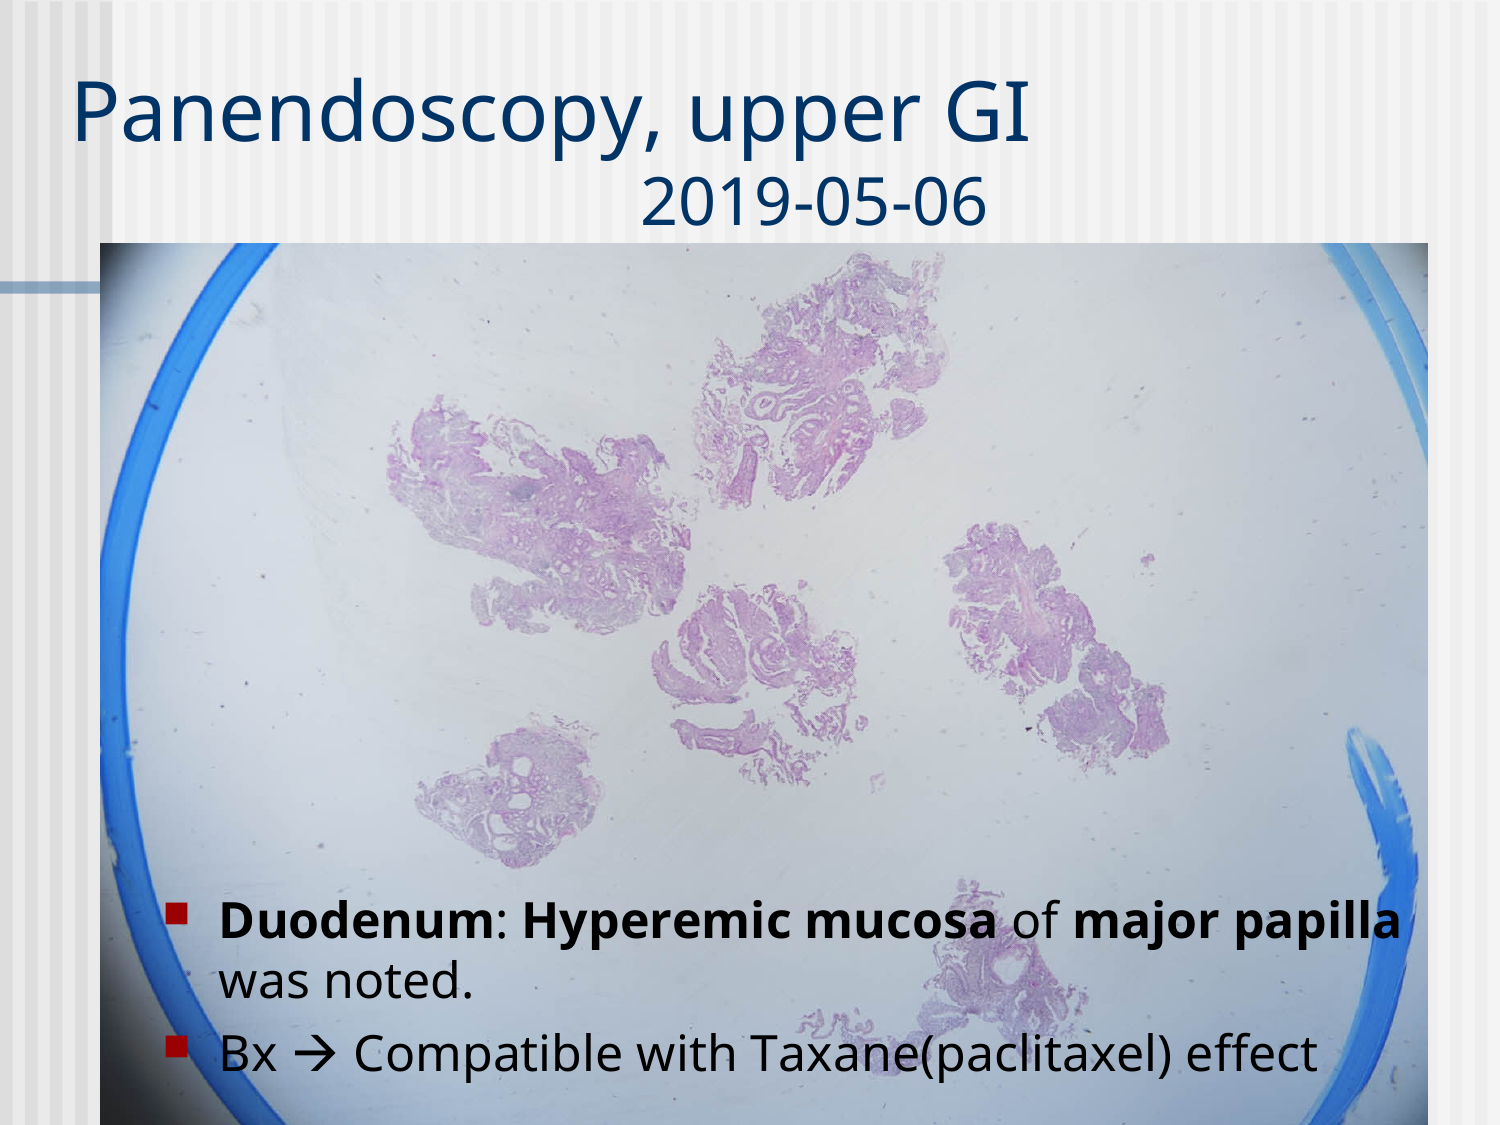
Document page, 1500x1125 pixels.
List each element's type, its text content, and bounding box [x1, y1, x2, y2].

picture [100, 243, 1428, 1125]
list Duodenum: Hyperemic mucosa of major papilla was noted. Bx  Compatible with Taxane(paclitaxel) effect [147, 881, 1479, 1125]
title Panendoscopy, upper GI 2019-05-06 [55, 49, 1395, 247]
